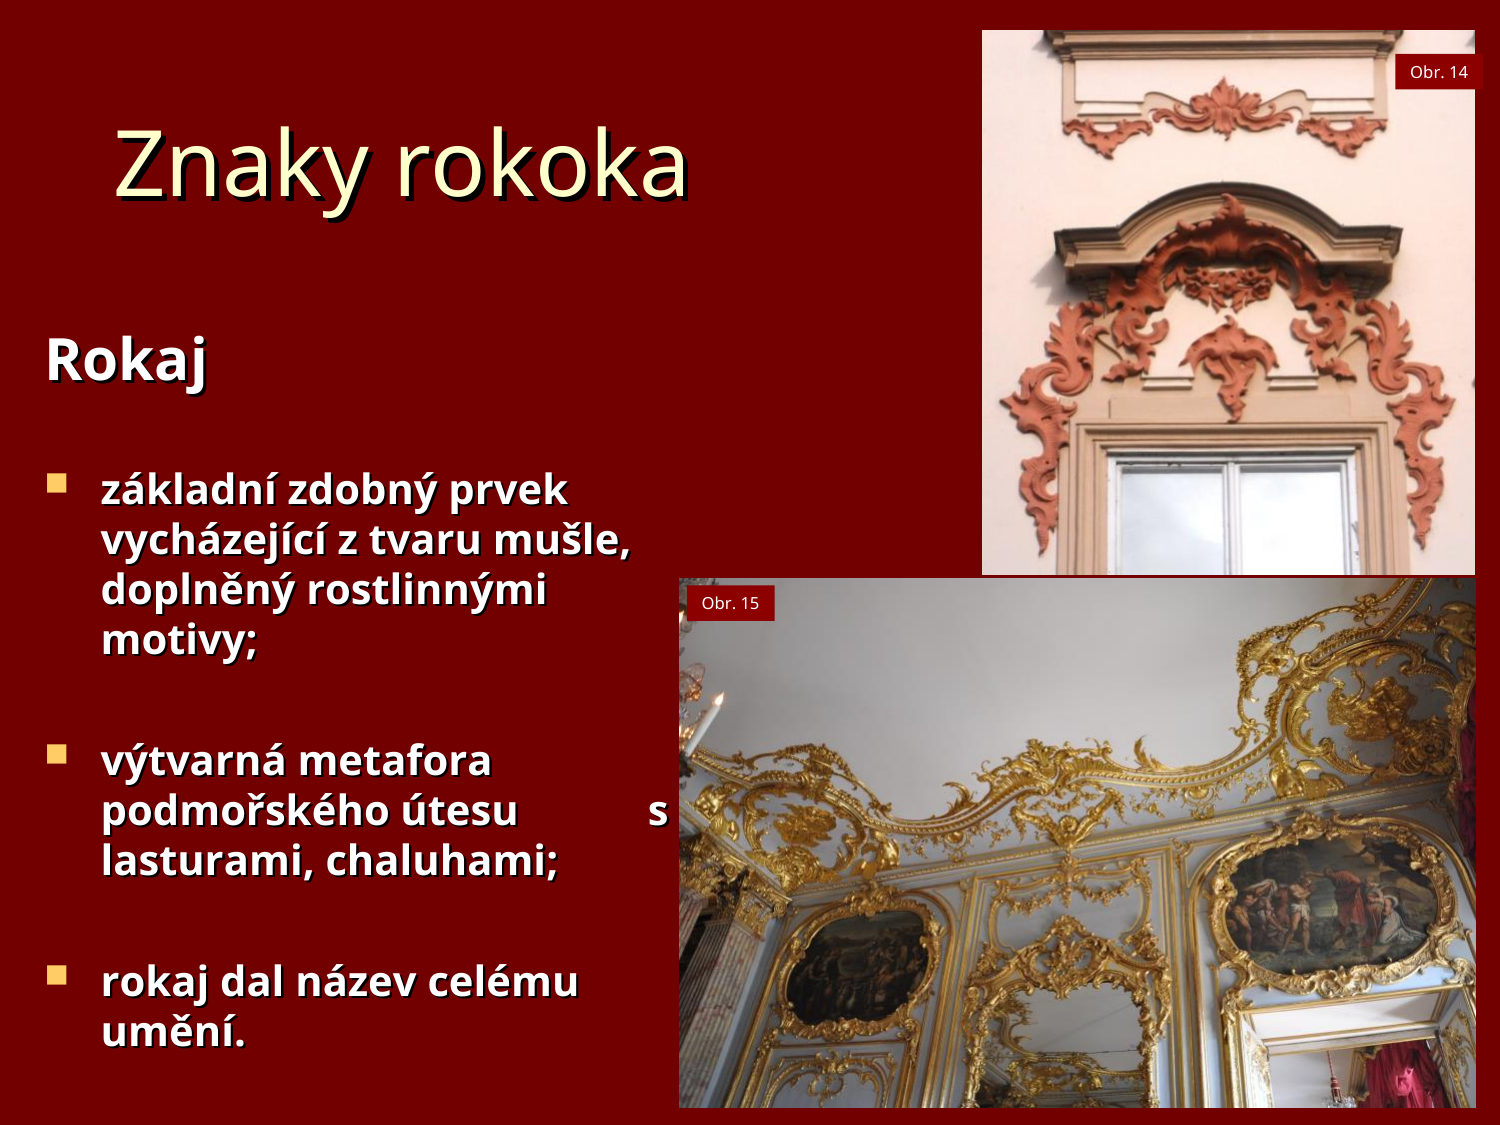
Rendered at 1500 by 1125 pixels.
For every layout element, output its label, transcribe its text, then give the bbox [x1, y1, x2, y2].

text_box Obr. 15 [686, 585, 775, 621]
list Rokaj základní zdobný prvek vycházející z tvaru mušle, doplněný rostlinnými motivy; výtvarná metafora podmořského útesu s lasturami, chaluhami; rokaj dal název celému umění. [29, 314, 691, 1095]
title Znaky rokoka [0, 66, 805, 254]
text_box [982, 31, 1475, 575]
text_box Obr. 14 [1395, 53, 1484, 90]
text_box [679, 578, 1476, 1108]
